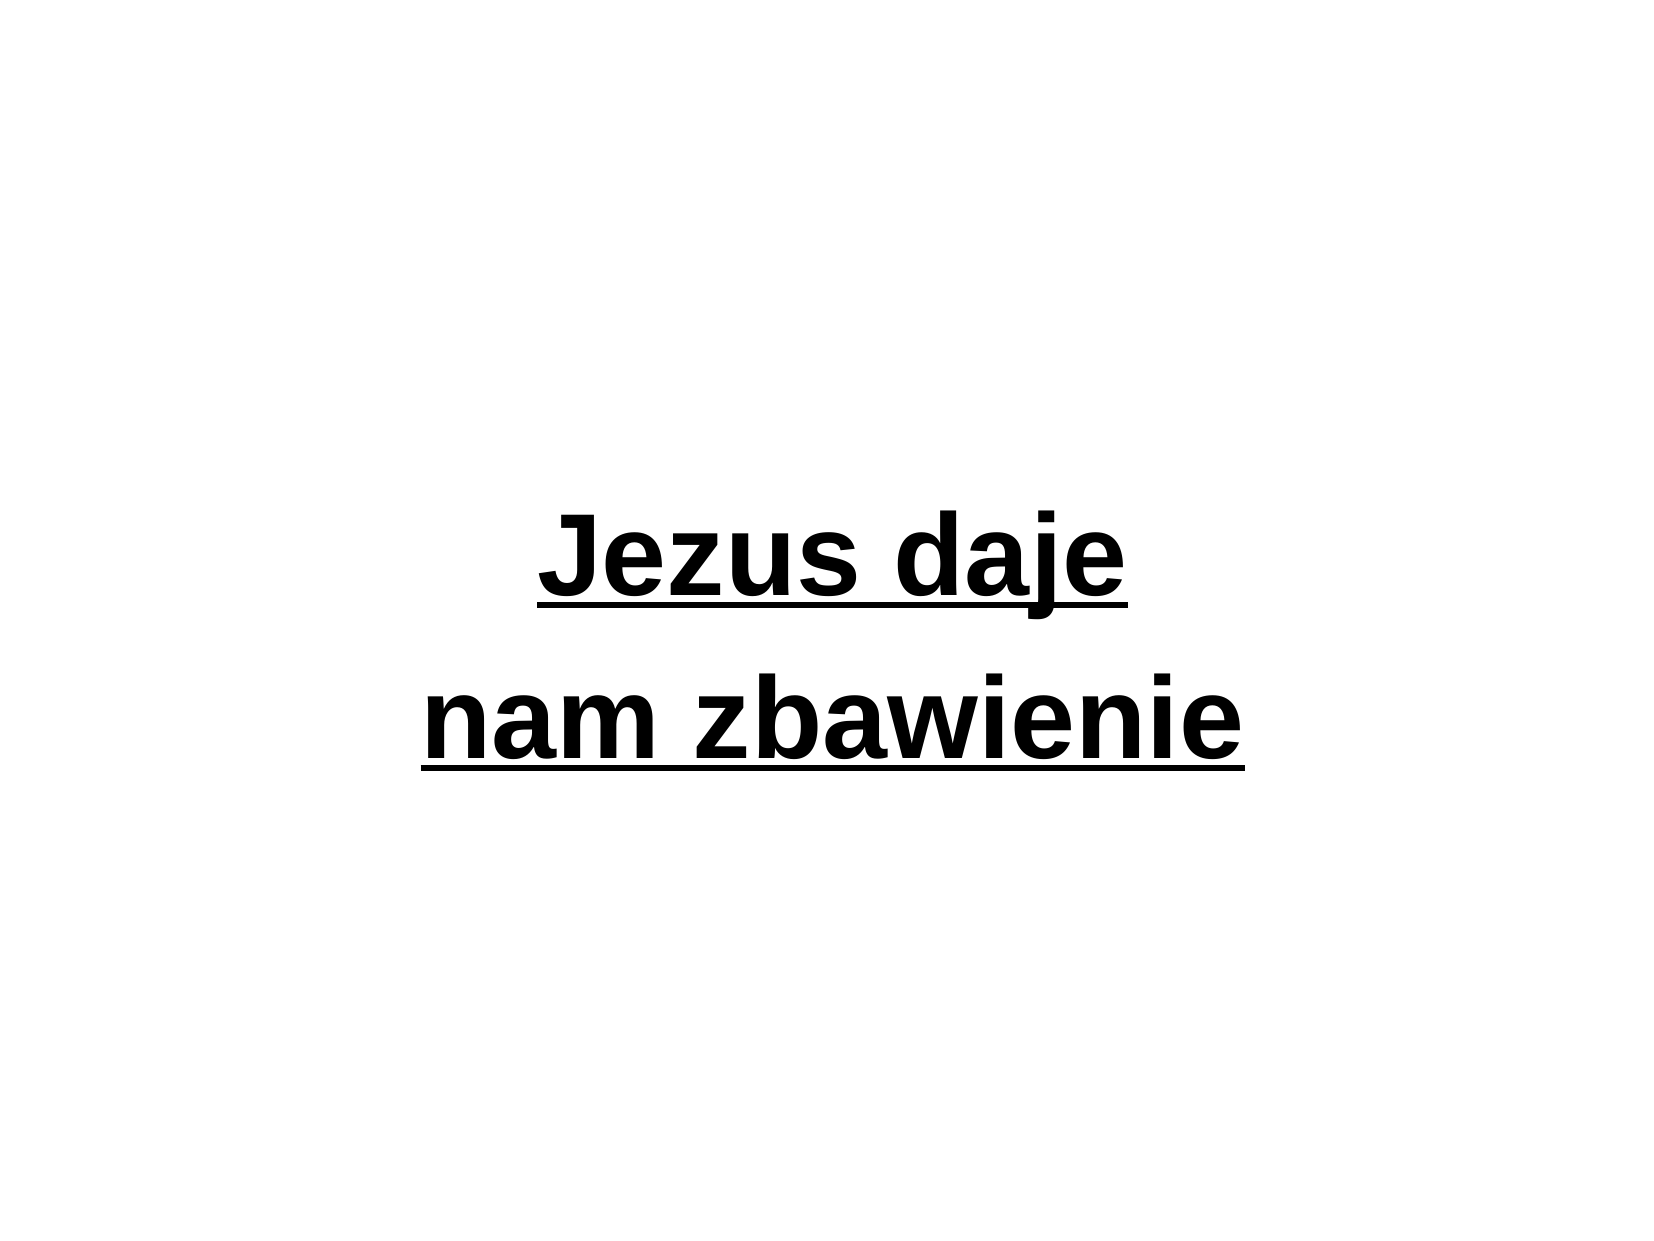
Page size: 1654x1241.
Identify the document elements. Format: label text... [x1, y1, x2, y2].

subtitle Jezus daje nam zbawienie [11, 0, 1654, 1241]
